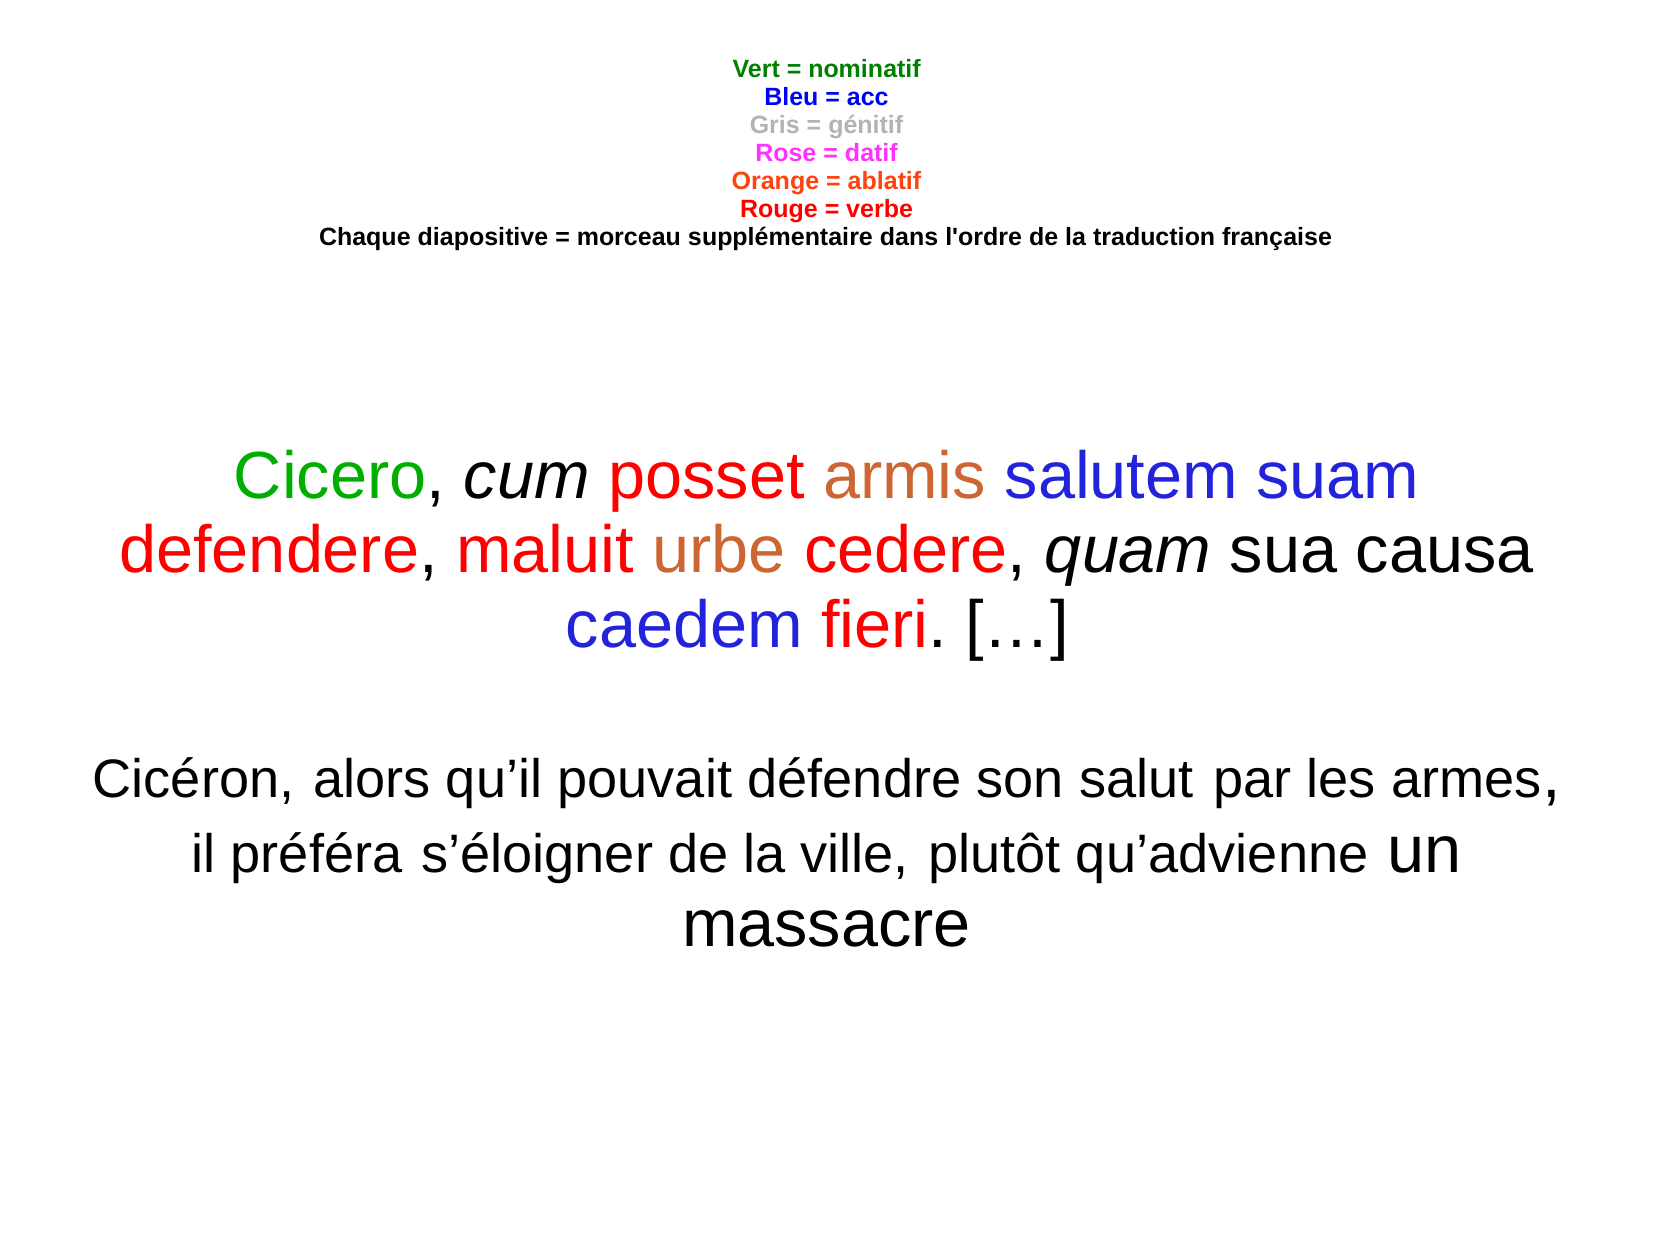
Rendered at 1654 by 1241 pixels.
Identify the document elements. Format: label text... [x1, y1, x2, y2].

title Vert = nominatif Bleu = acc Gris = génitif Rose = datif Orange = ablatif Rouge = verbe Chaque diapositive = morceau supplémentaire dans l'ordre de la traduction française [82, 49, 1571, 257]
subtitle Cicero, cum posset armis salutem suam defendere, maluit urbe cedere, quam sua causa caedem fieri. […] Cicéron, alors qu’il pouvait défendre son salut par les armes, il préféra s’éloigner de la ville, plutôt qu’advienne un massacre [82, 290, 1571, 1109]
